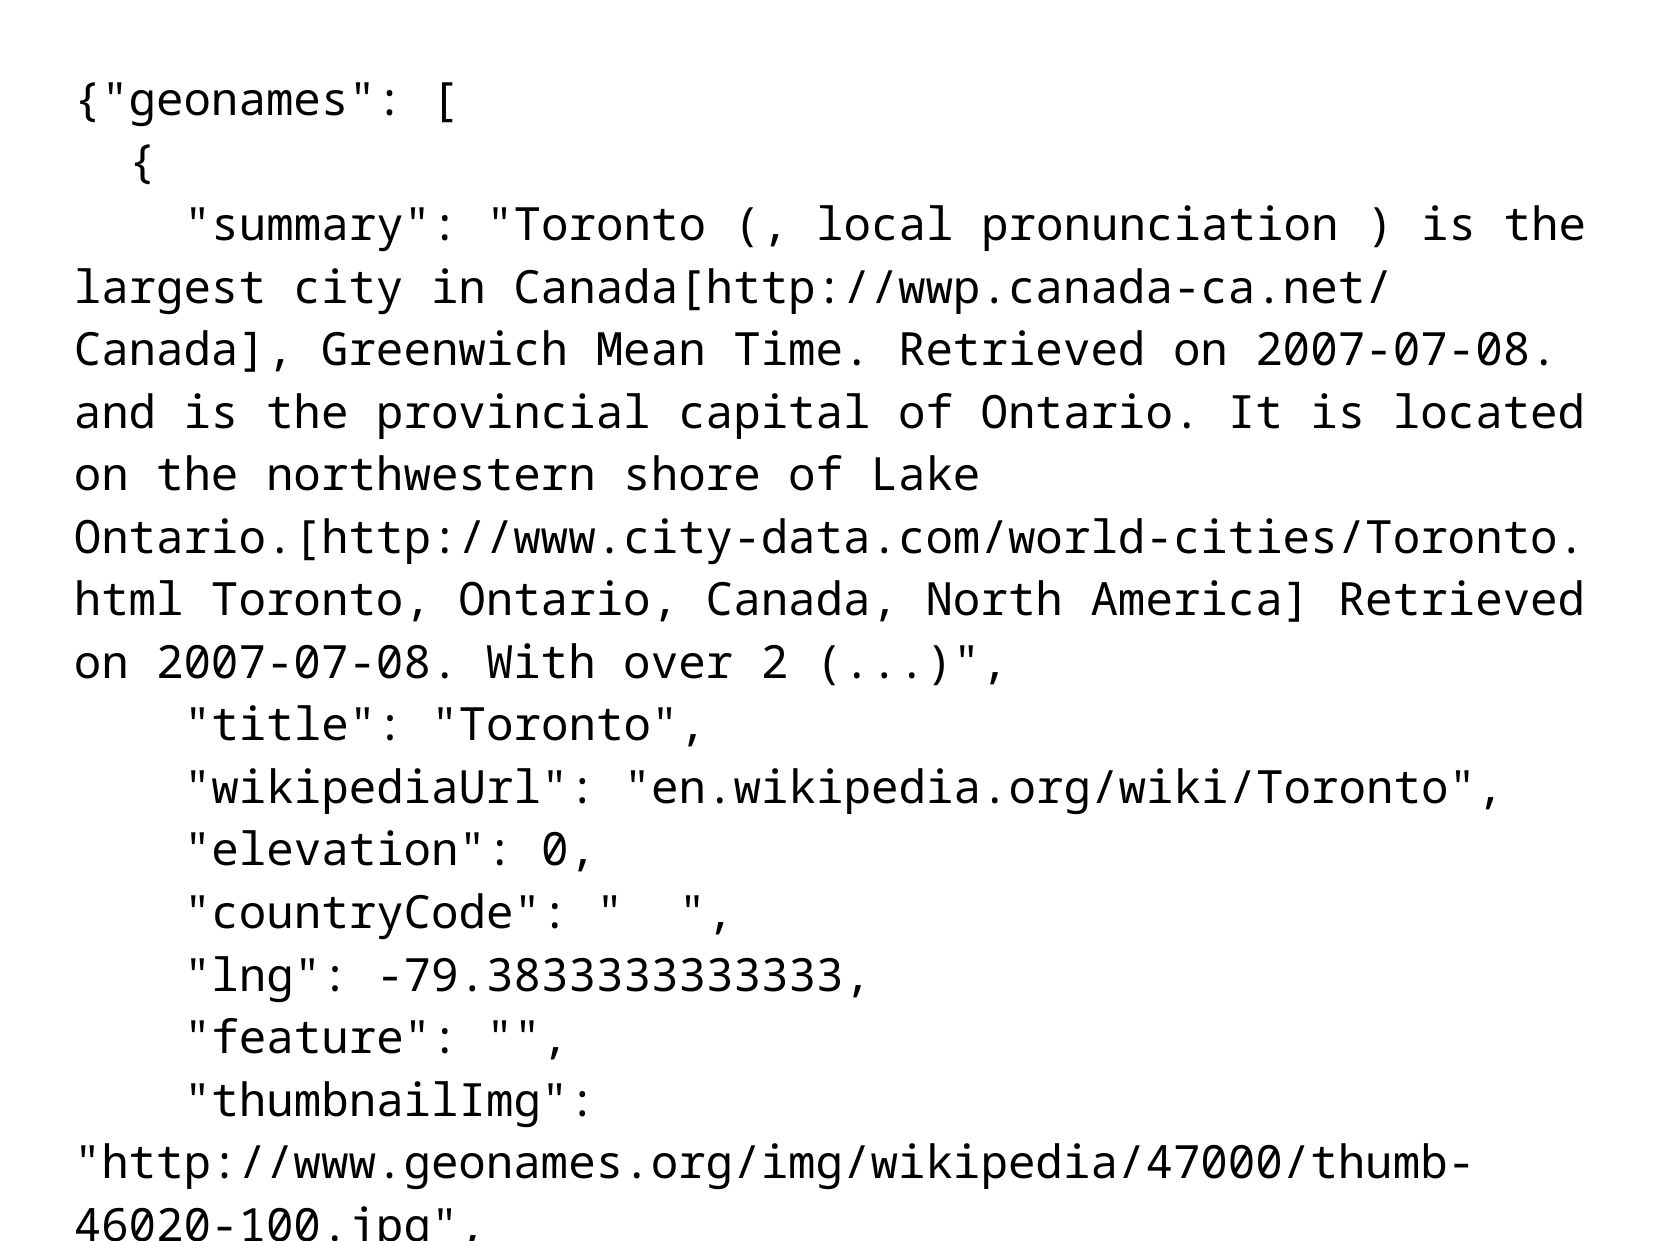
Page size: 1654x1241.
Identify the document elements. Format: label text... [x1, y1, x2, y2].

text_box {"geonames": [ { "summary": "Toronto (, local pronunciation ) is the largest city in Canada[http://wwp.canada-ca.net/ Canada], Greenwich Mean Time. Retrieved on 2007-07-08. and is the provincial capital of Ontario. It is located on the northwestern shore of Lake Ontario.[http://www.city-data.com/world-cities/Toronto.html Toronto, Ontario, Canada, North America] Retrieved on 2007-07-08. With over 2 (...)", "title": "Toronto", "wikipediaUrl": "en.wikipedia.org/wiki/Toronto", "elevation": 0, "countryCode": " ", "lng": -79.3833333333333, "feature": "", "thumbnailImg": "http://www.geonames.org/img/wikipedia/47000/thumb-46020-100.jpg", "lang": "en", "lat": 43.65, "population": 0 }, [59, 59, 1625, 1241]
